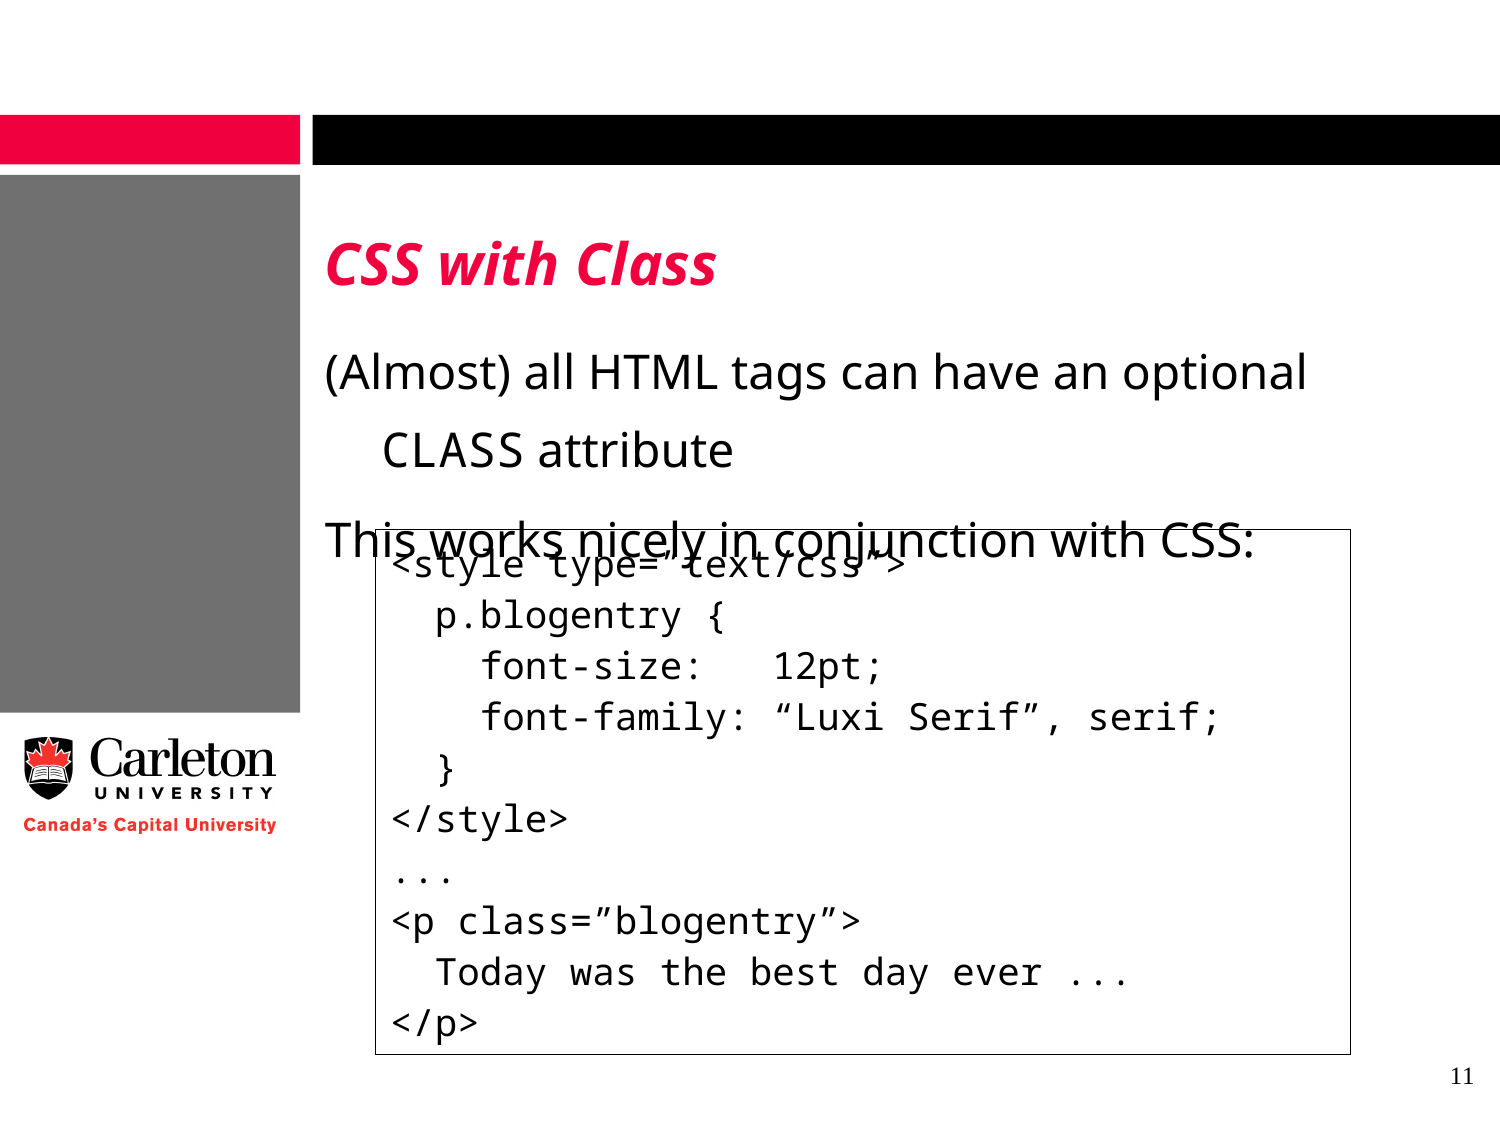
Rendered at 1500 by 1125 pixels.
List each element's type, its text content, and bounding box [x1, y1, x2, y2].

list (Almost) all HTML tags can have an optional CLASS attribute This works nicely in conjunction with CSS: [376, 998, 1350, 1036]
text_box <style type=”text/css”> p.blogentry { font-size: 12pt; font-family: “Luxi Serif”, serif; } </style> ... <p class=”blogentry”> Today was the best day ever ... </p> [375, 529, 1351, 998]
title CSS with Class [324, 194, 1450, 324]
list (Almost) all HTML tags can have an optional CLASS attribute This works nicely in conjunction with CSS: [324, 324, 1450, 1036]
picture [24, 737, 276, 834]
